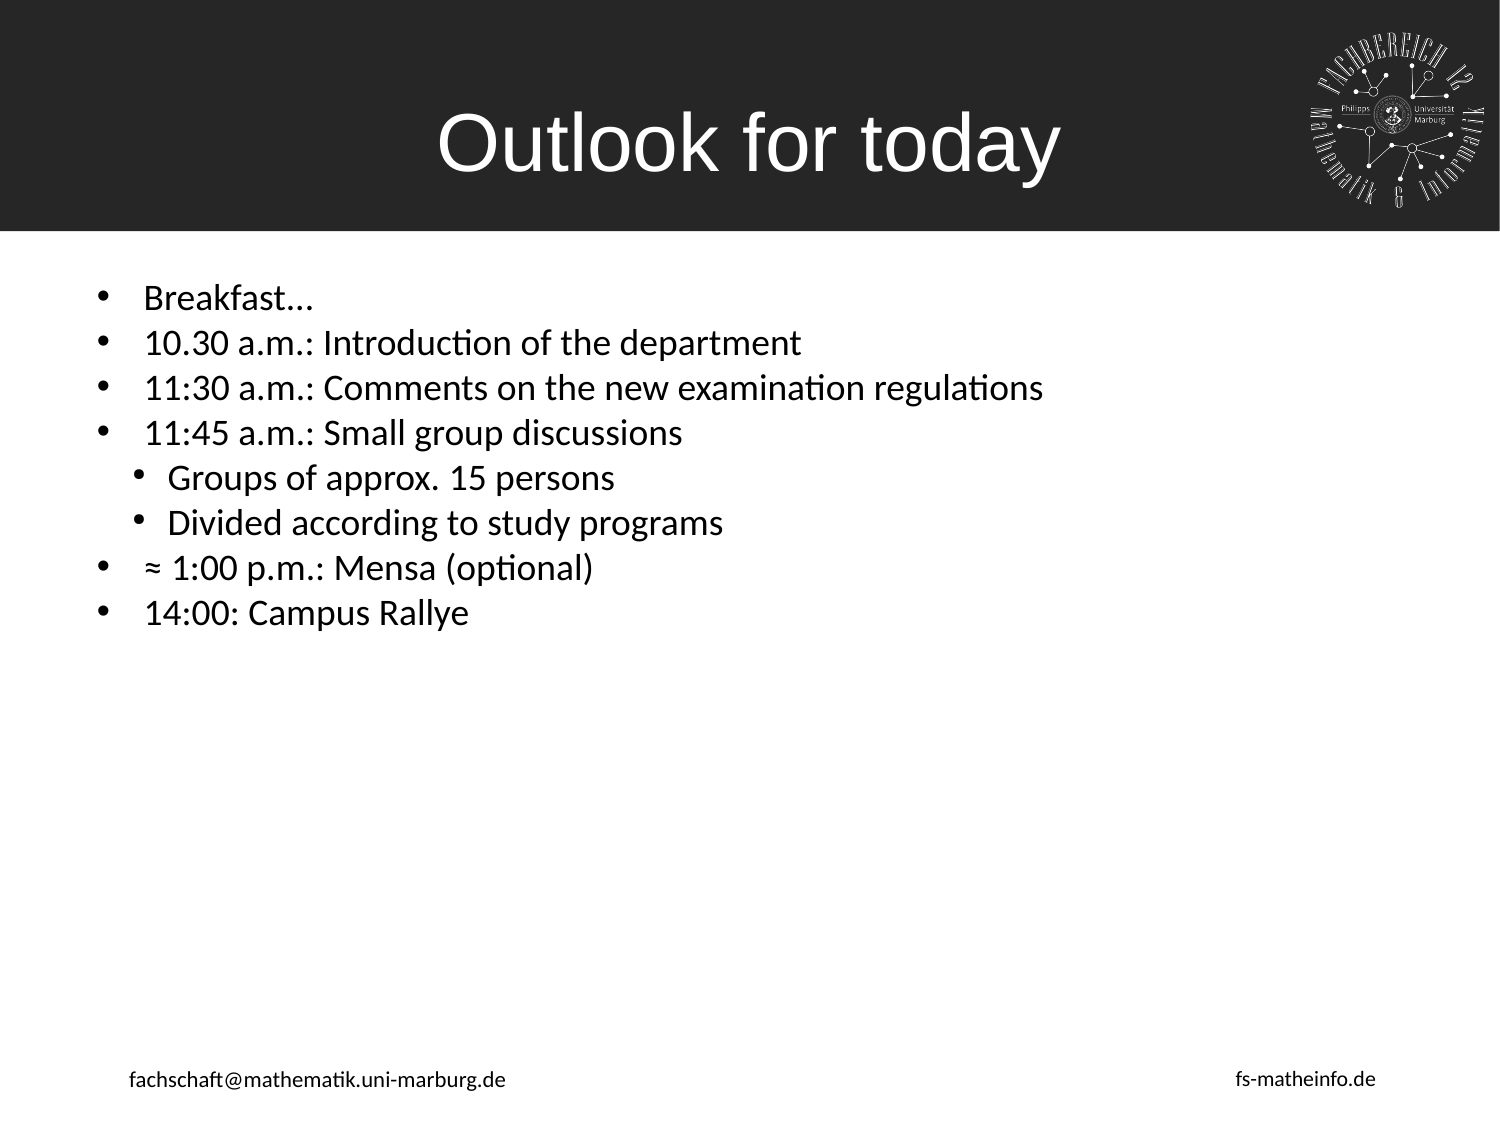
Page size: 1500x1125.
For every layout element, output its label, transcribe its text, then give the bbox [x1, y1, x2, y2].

text_box [0, 0, 1500, 232]
picture [1310, 21, 1484, 210]
text_box fachschaft@mathematik.uni-marburg.de [114, 1057, 612, 1100]
text_box fs-matheinfo.de [1220, 1057, 1400, 1099]
text_box Breakfast... 10.30 a.m.: Introduction of the department 11:30 a.m.: Comments on the new examination regulations 11:45 a.m.: Small group discussions Groups of approx. 15 persons Divided according to study programs ≈ 1:00 p.m.: Mensa (optional) 14:00: Campus Rallye [82, 265, 1417, 551]
text_box Outlook for today [75, 44, 1425, 233]
